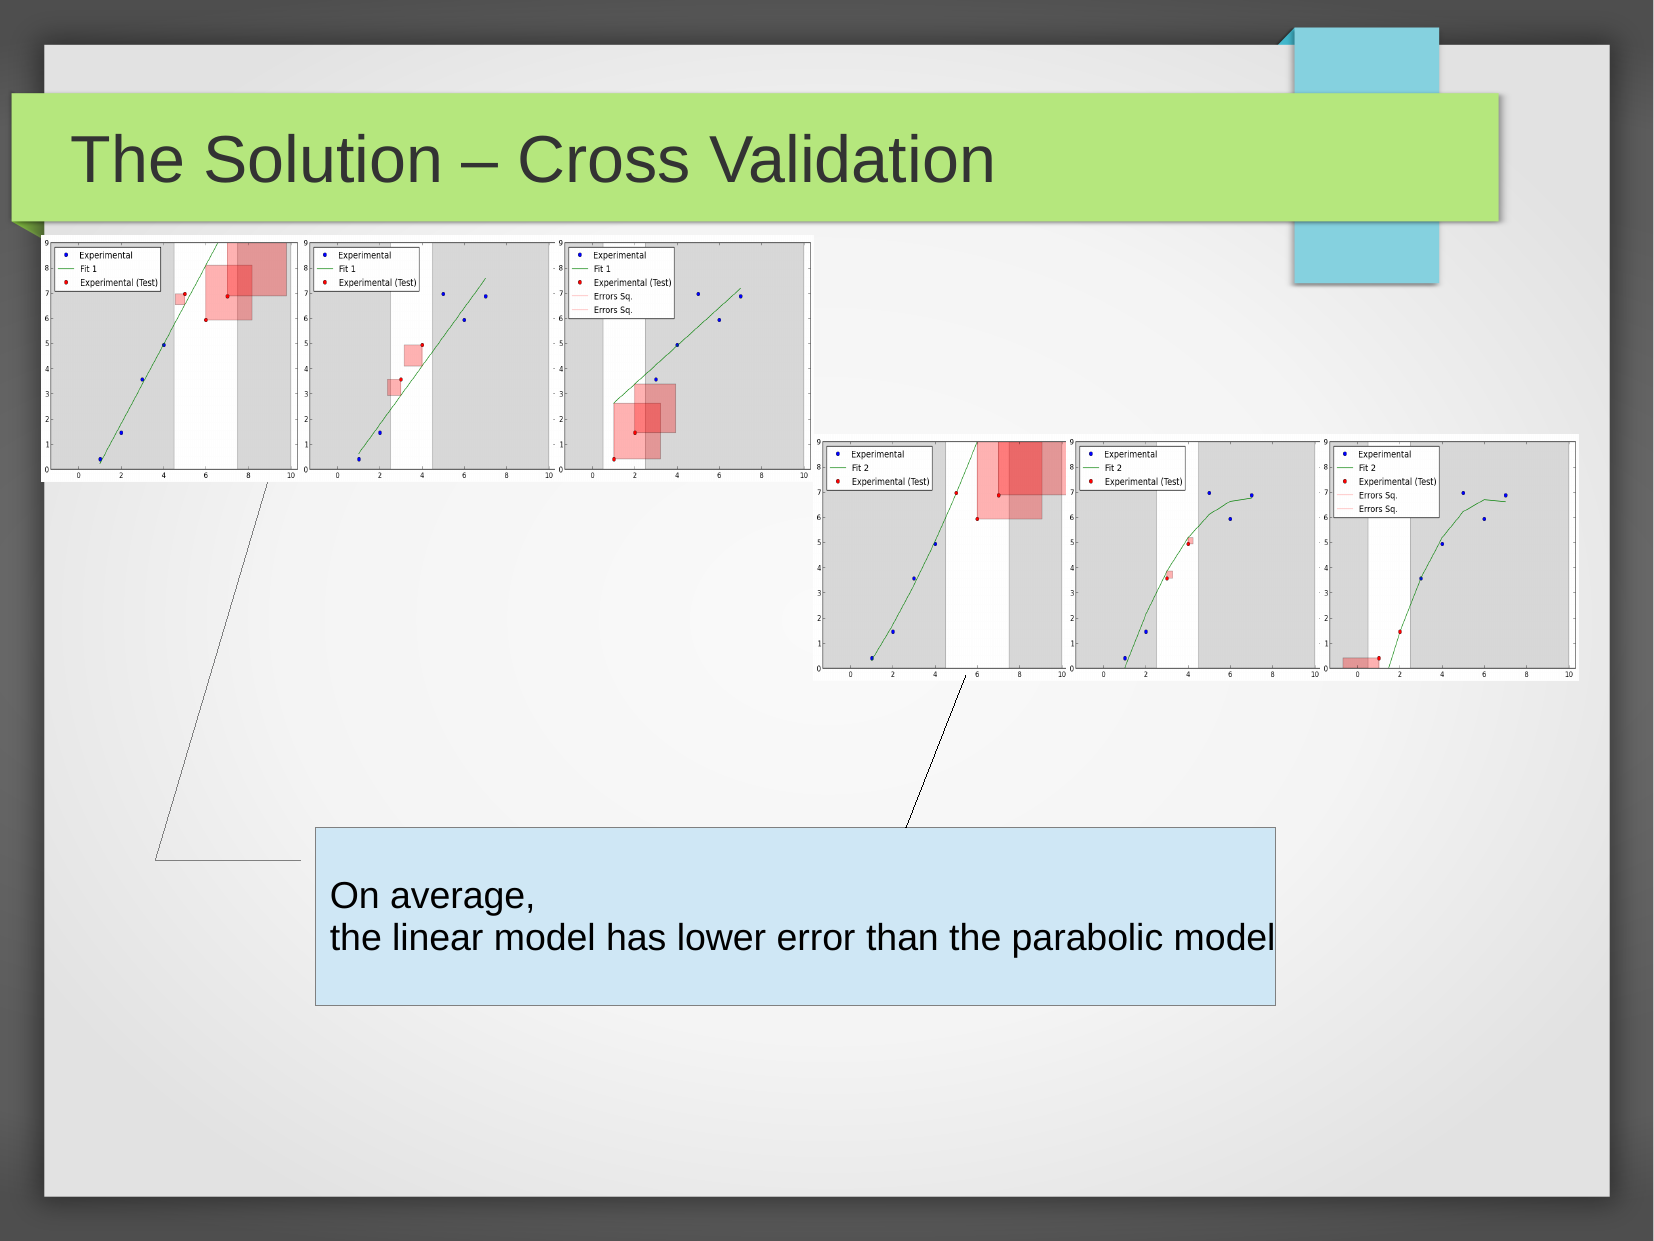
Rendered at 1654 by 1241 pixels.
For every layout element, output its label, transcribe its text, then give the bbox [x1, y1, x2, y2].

text_box On average, the linear model has lower error than the parabolic model [315, 828, 1275, 1005]
title The Solution – Cross Validation [70, 106, 1591, 213]
picture [0, 0, 1654, 1241]
